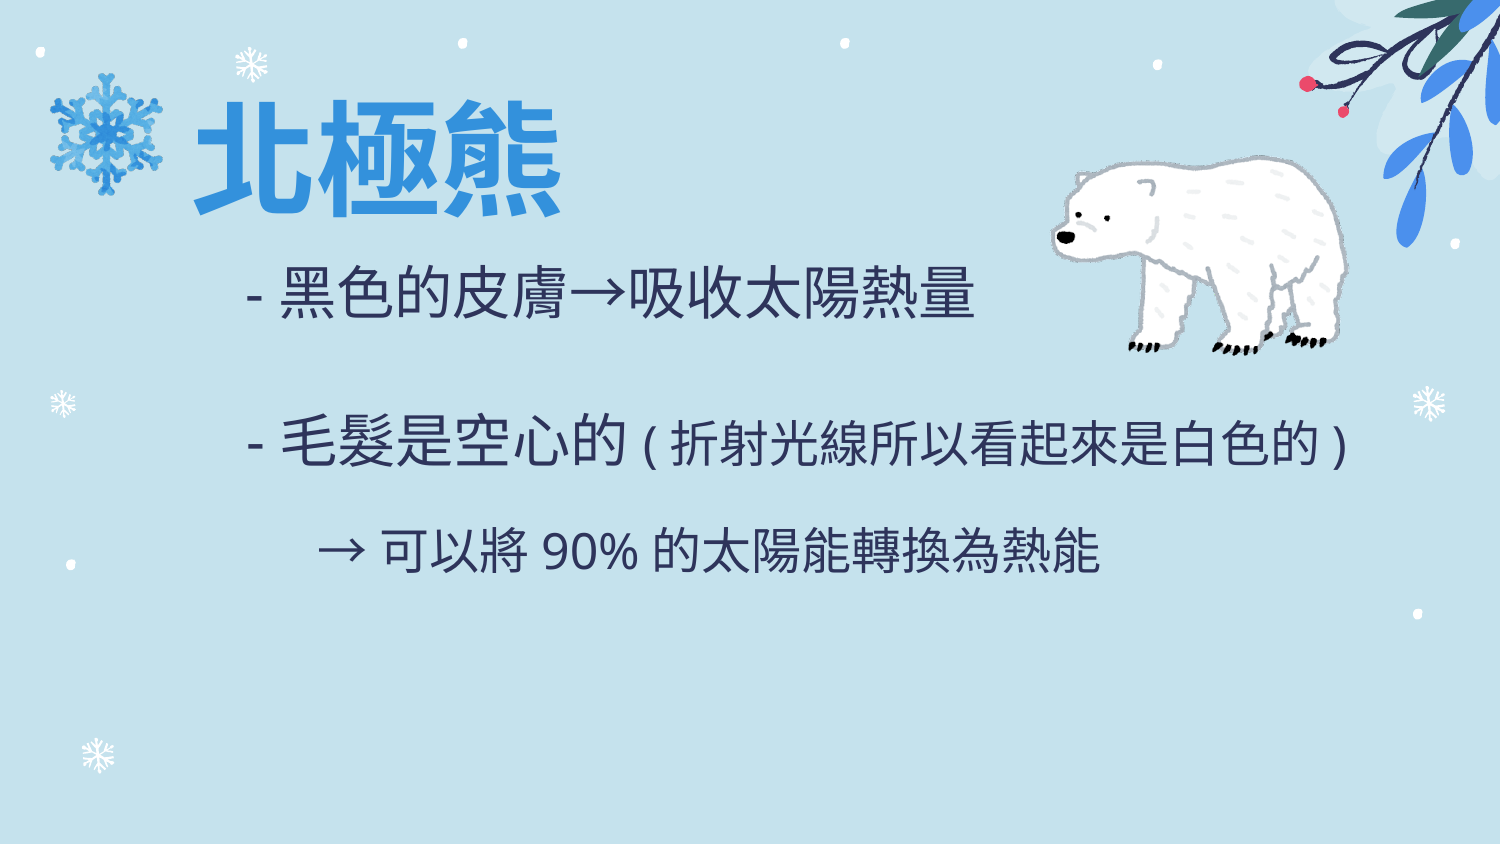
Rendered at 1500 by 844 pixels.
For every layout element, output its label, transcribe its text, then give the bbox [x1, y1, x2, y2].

text_box →可以將90%的太陽能轉換為熱能 [302, 504, 1127, 585]
text_box -毛髮是空心的(折射光線所以看起來是白色的) [231, 349, 1368, 530]
text_box -黑色的皮膚→吸收太陽熱量 [230, 240, 1046, 335]
picture [38, 66, 177, 204]
picture [1046, 106, 1353, 376]
title 北極熊 [176, 66, 617, 214]
